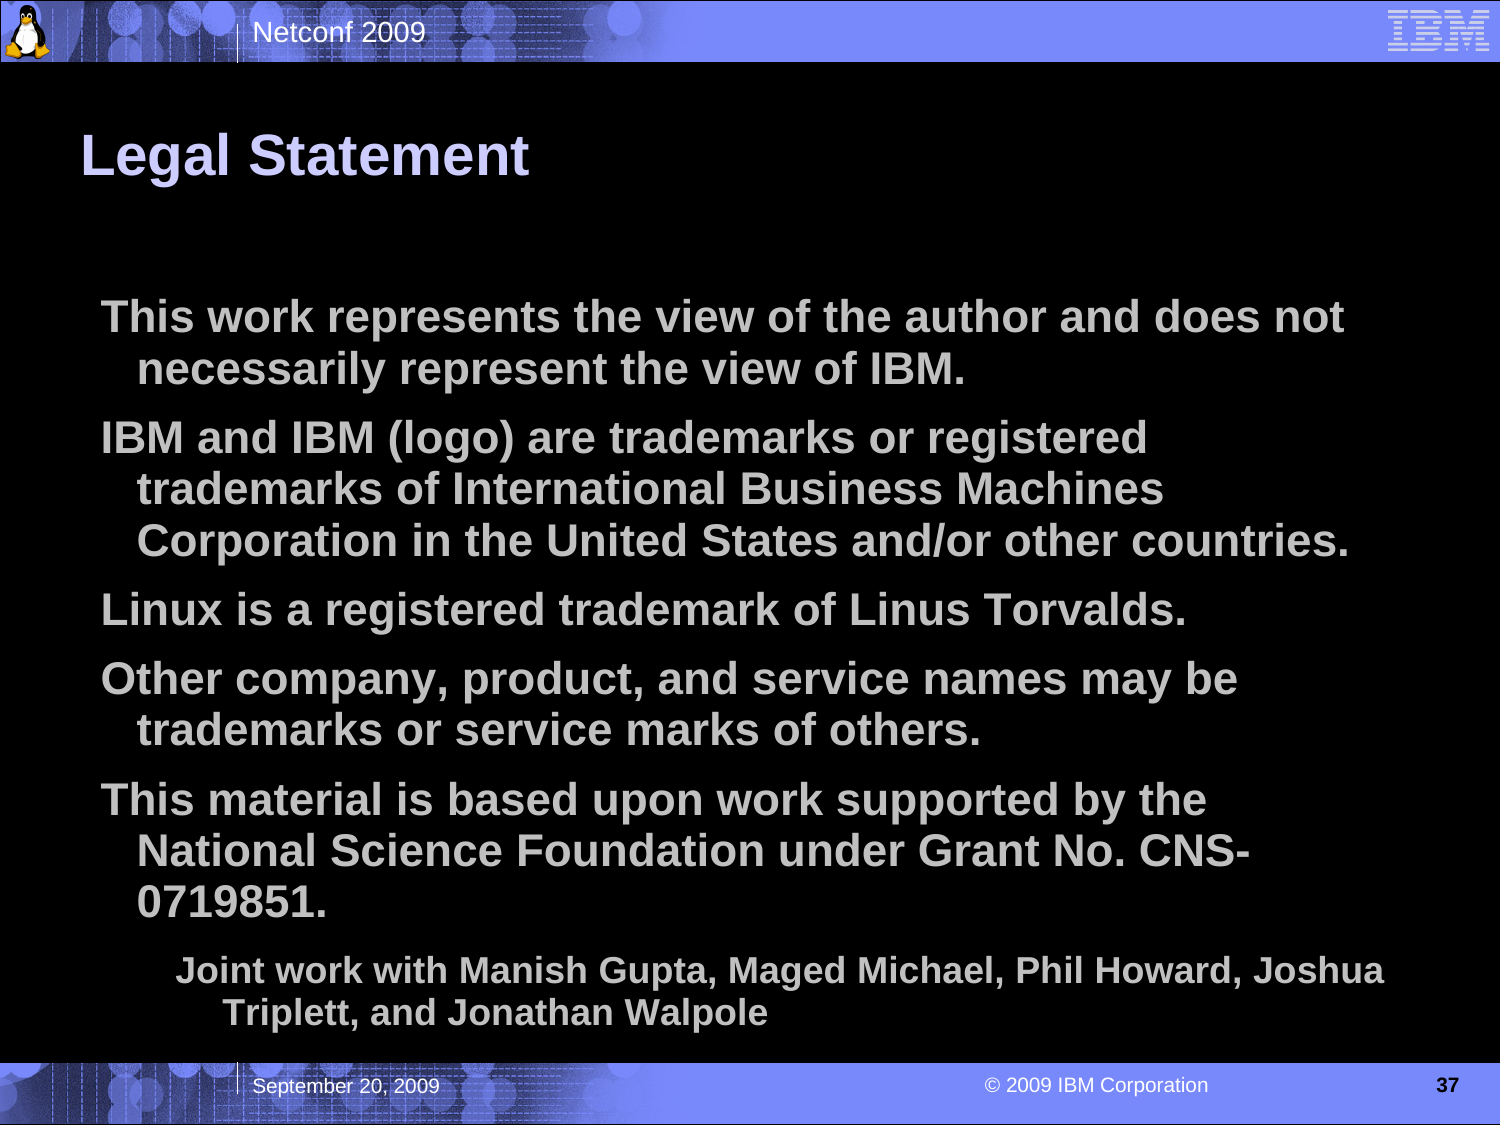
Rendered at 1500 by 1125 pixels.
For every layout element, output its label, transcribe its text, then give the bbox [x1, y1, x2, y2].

picture [0, 1063, 1500, 1124]
list This work represents the view of the author and does not necessarily represent the view of IBM. IBM and IBM (logo) are trademarks or registered trademarks of International Business Machines Corporation in the United States and/or other countries. Linux is a registered trademark of Linus Torvalds. Other company, product, and service names may be trademarks or service marks of others. This material is based upon work supported by the National Science Foundation under Grant No. CNS-0719851. Joint work with Manish Gupta, Maged Michael, Phil Howard, Joshua Triplett, and Jonathan Walpole [99, 291, 1389, 1034]
title Legal Statement [79, 124, 1433, 192]
picture [1, 1, 1500, 62]
